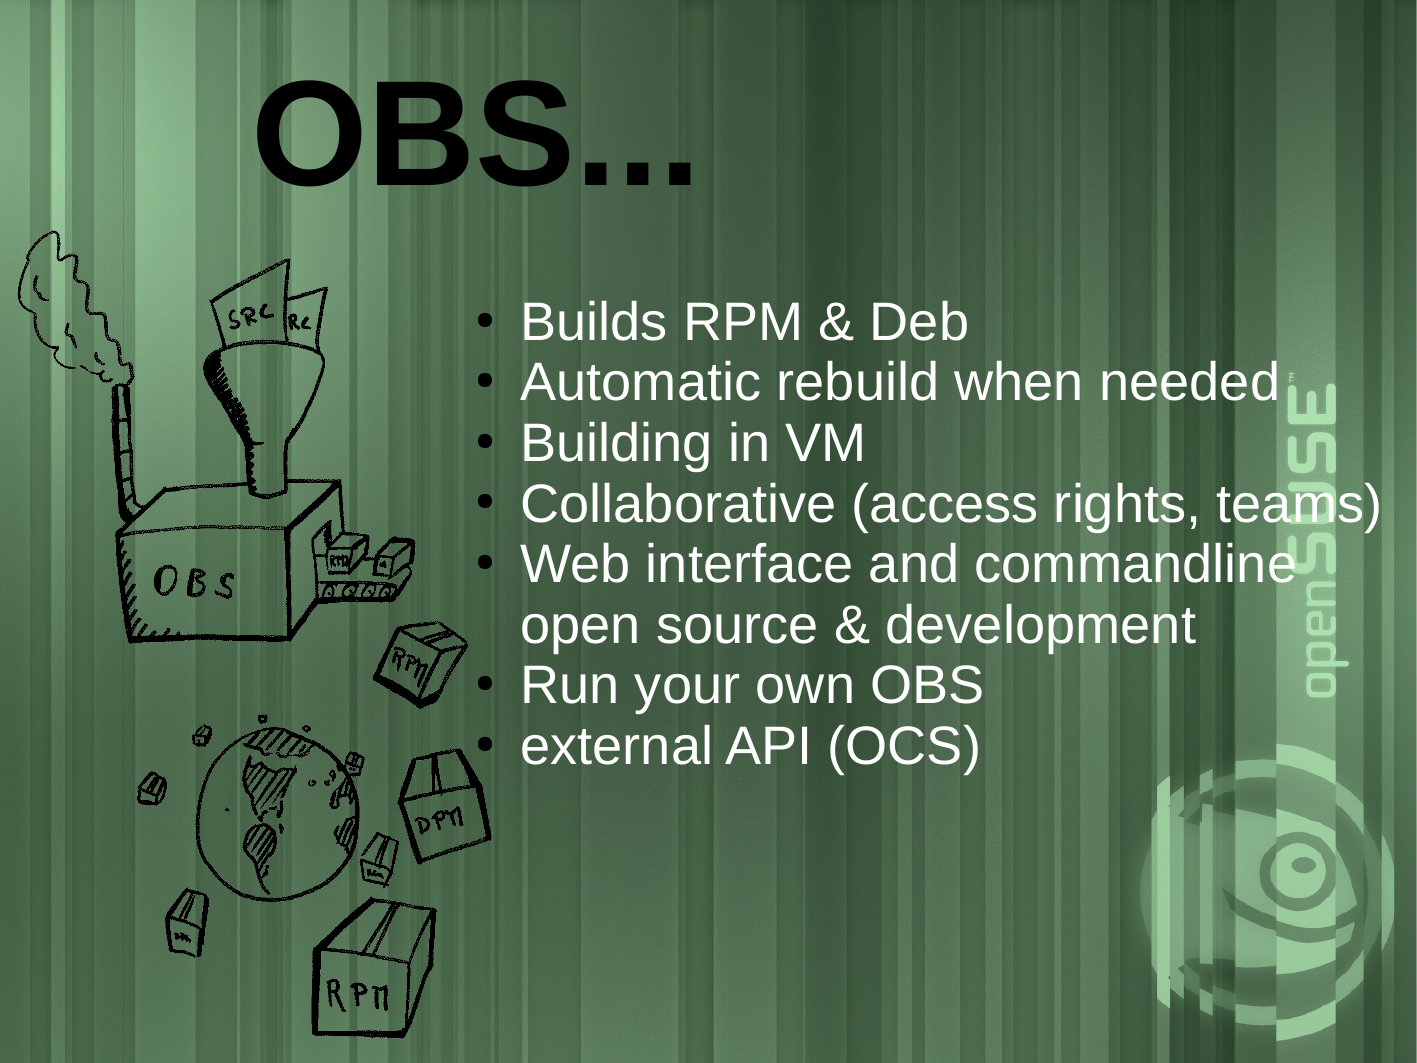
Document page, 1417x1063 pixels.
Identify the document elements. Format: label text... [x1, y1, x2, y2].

text_box Builds RPM & Deb Automatic rebuild when needed Building in VM Collaborative (access rights, teams) Web interface and commandline open source & development Run your own OBS external API (OCS) [498, 283, 1415, 784]
text_box OBS... [236, 42, 1346, 225]
picture [0, 0, 1417, 1063]
